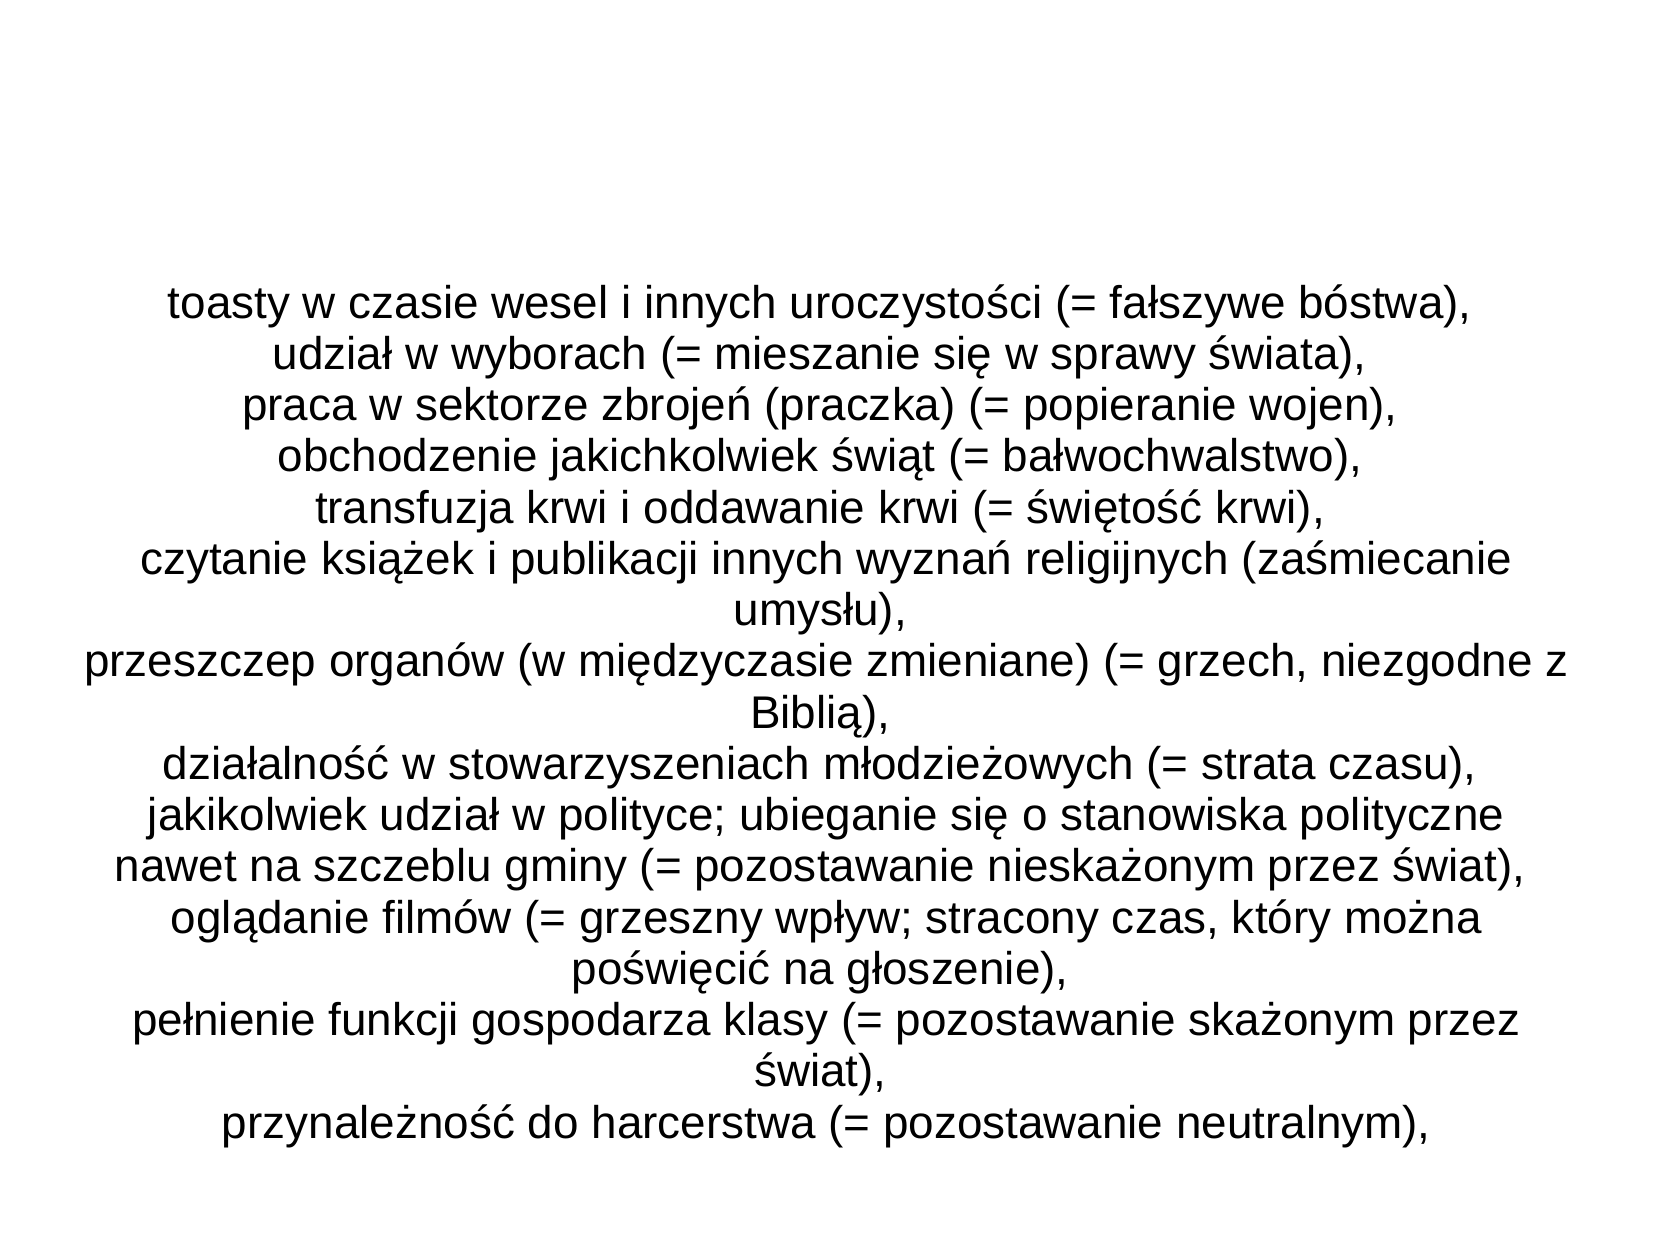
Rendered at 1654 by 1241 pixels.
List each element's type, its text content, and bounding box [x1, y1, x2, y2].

subtitle toasty w czasie wesel i innych uroczystości (= fałszywe bóstwa), udział w wyborach (= mieszanie się w sprawy świata), praca w sektorze zbrojeń (praczka) (= popieranie wojen), obchodzenie jakichkolwiek świąt (= bałwochwalstwo), transfuzja krwi i oddawanie krwi (= świętość krwi), czytanie książek i publikacji innych wyznań religijnych (zaśmiecanie umysłu), przeszczep organów (w międzyczasie zmieniane) (= grzech, niezgodne z Biblią), działalność w stowarzyszeniach młodzieżowych (= strata czasu), jakikolwiek udział w polityce; ubieganie się o stanowiska polityczne nawet na szczeblu gminy (= pozostawanie nieskażonym przez świat), oglądanie filmów (= grzeszny wpływ; stracony czas, który można poświęcić na głoszenie), pełnienie funkcji gospodarza klasy (= pozostawanie skażonym przez świat), przynależność do harcerstwa (= pozostawanie neutralnym), [82, 265, 1571, 1134]
